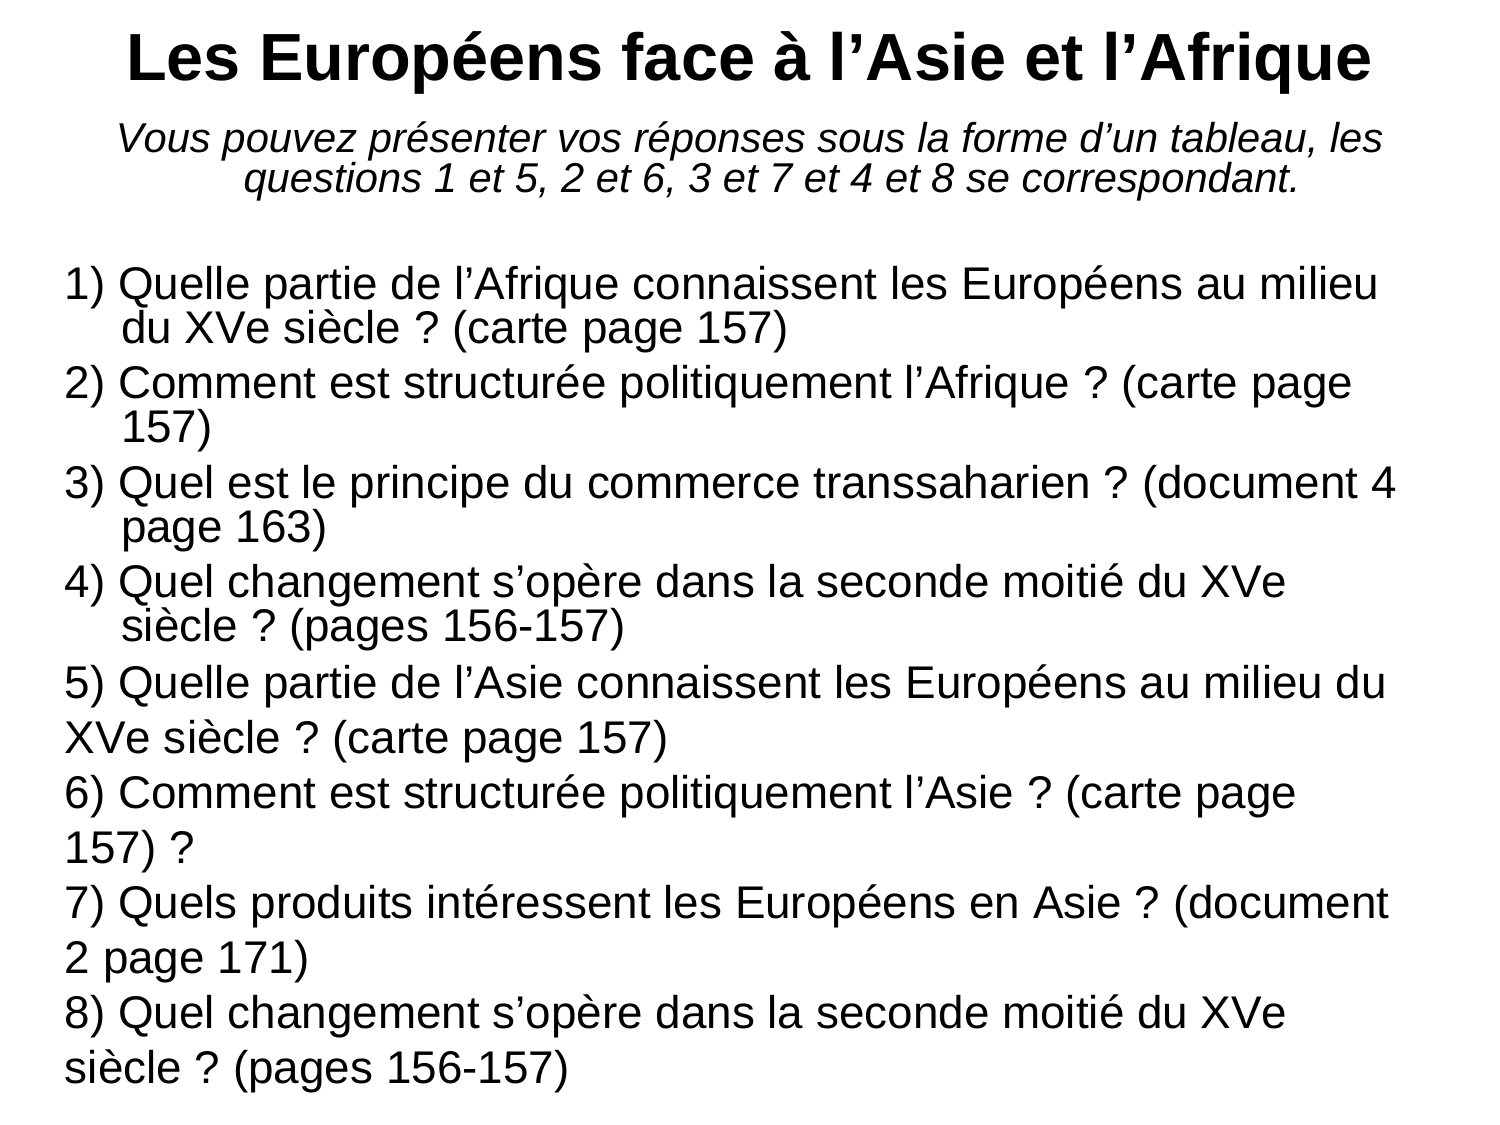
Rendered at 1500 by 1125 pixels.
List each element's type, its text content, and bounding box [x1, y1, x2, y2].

text_box 5) Quelle partie de l’Asie connaissent les Européens au milieu du XVe siècle ? (carte page 157) 6) Comment est structurée politiquement l’Asie ? (carte page 157) ? 7) Quels produits intéressent les Européens en Asie ? (document 2 page 171) 8) Quel changement s’opère dans la seconde moitié du XVe siècle ? (pages 156-157) [49, 645, 1441, 1101]
list Vous pouvez présenter vos réponses sous la forme d’un tableau, les questions 1 et 5, 2 et 6, 3 et 7 et 4 et 8 se correspondant. 1) Quelle partie de l’Afrique connaissent les Européens au milieu du XVe siècle ? (carte page 157) 2) Comment est structurée politiquement l’Afrique ? (carte page 157) 3) Quel est le principe du commerce transsaharien ? (document 4 page 163) 4) Quel changement s’opère dans la seconde moitié du XVe siècle ? (pages 156-157) [50, 112, 1450, 729]
title Les Européens face à l’Asie et l’Afrique [75, 6, 1426, 112]
